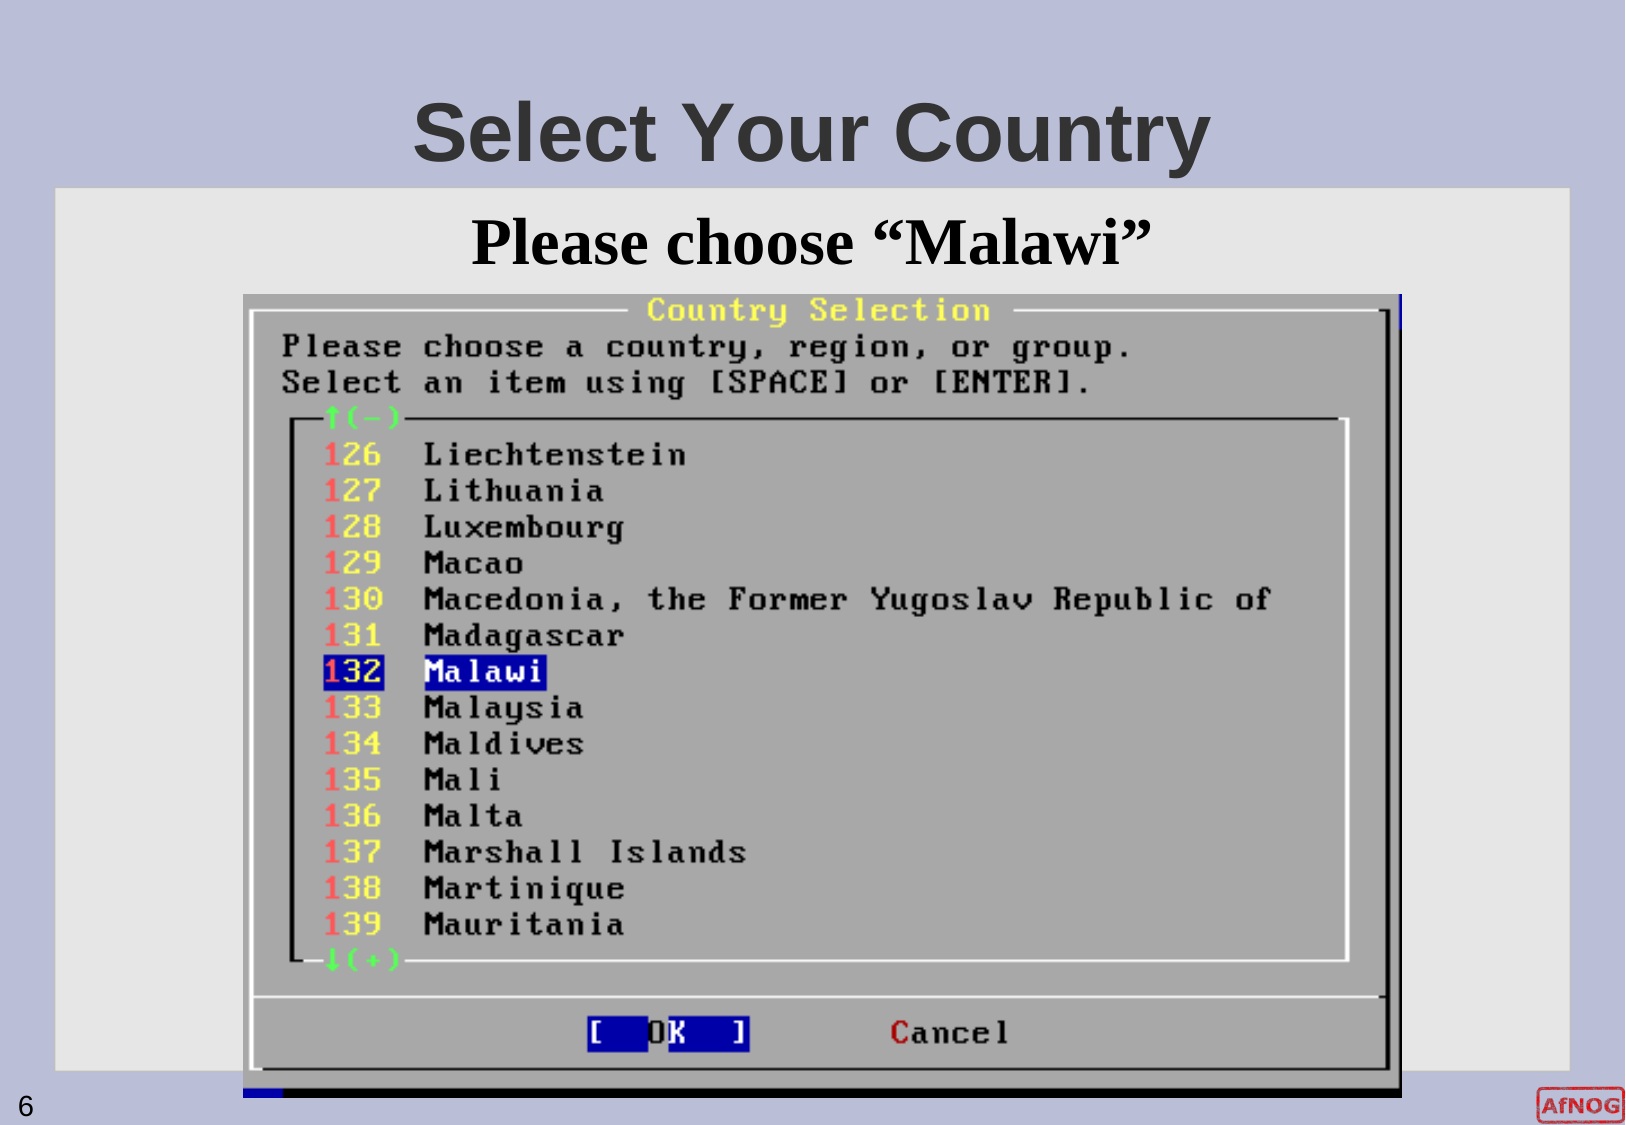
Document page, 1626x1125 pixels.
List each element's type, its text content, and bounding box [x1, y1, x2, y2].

text_box Select Your Country [54, 44, 1571, 215]
picture [1535, 1085, 1626, 1125]
text_box Please choose “Malawi” [62, 200, 1563, 287]
picture [243, 294, 1402, 1098]
